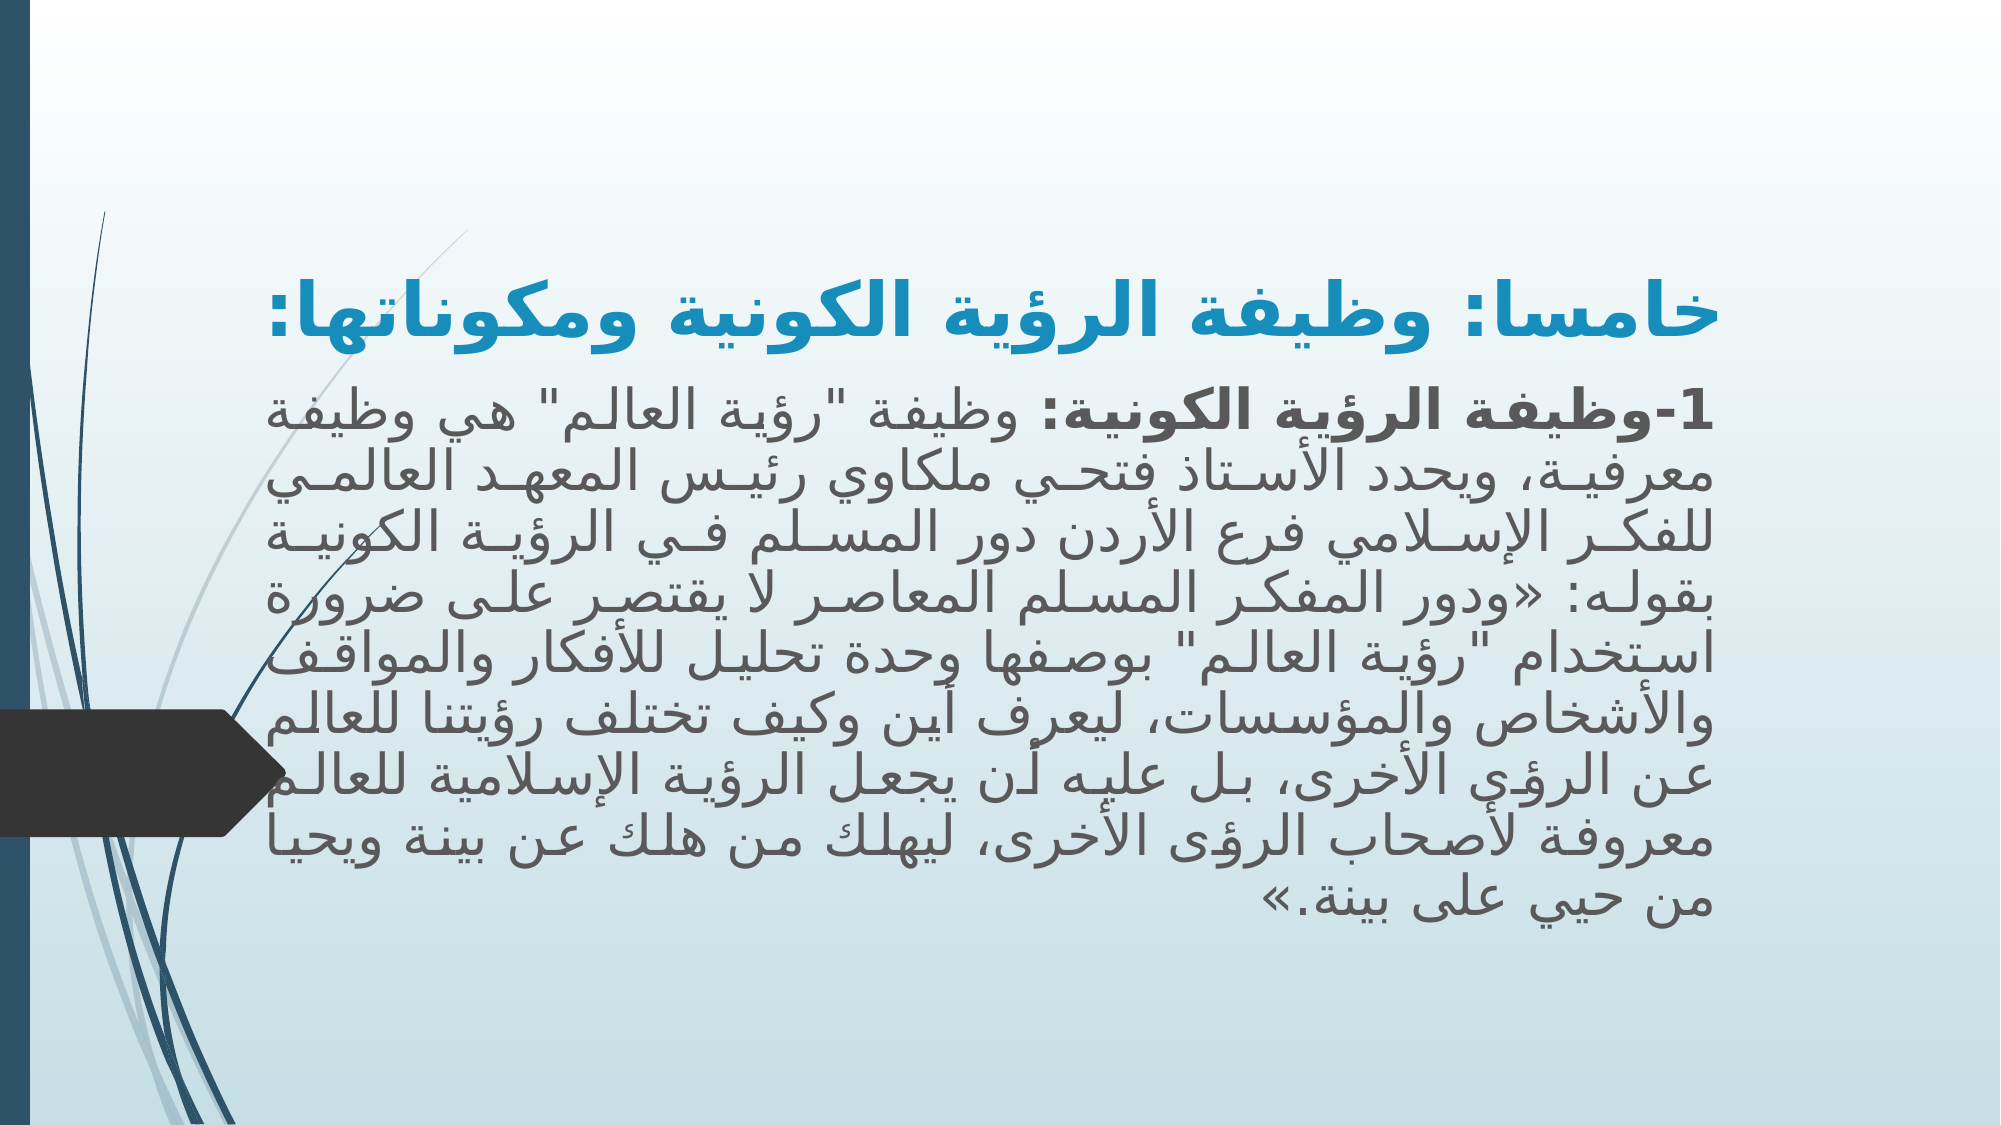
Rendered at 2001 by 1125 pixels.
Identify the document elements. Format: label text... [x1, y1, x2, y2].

subtitle 1-وظيفة الرؤية الكونية: وظيفة "رؤية العالم" هي وظيفة معرفية، ويحدد الأستاذ فتحي ملكاوي رئيس المعهد العالمي للفكر الإسلامي فرع الأردن دور المسلم في الرؤية الكونية بقوله: «ودور المفكر المسلم المعاصر لا يقتصر على ضرورة استخدام "رؤية العالم" بوصفها وحدة تحليل للأفكار والمواقف والأشخاص والمؤسسات، ليعرف أين وكيف تختلف رؤيتنا للعالم عن الرؤى الأخرى، بل عليه أن يجعل الرؤية الإسلامية للعالم معروفة لأصحاب الرؤى الأخرى، ليهلك من هلك عن بينة ويحيا من حيي على بينة.» [249, 373, 1750, 955]
title خامسا: وظيفة الرؤية الكونية ومكوناتها: [249, 184, 1750, 360]
